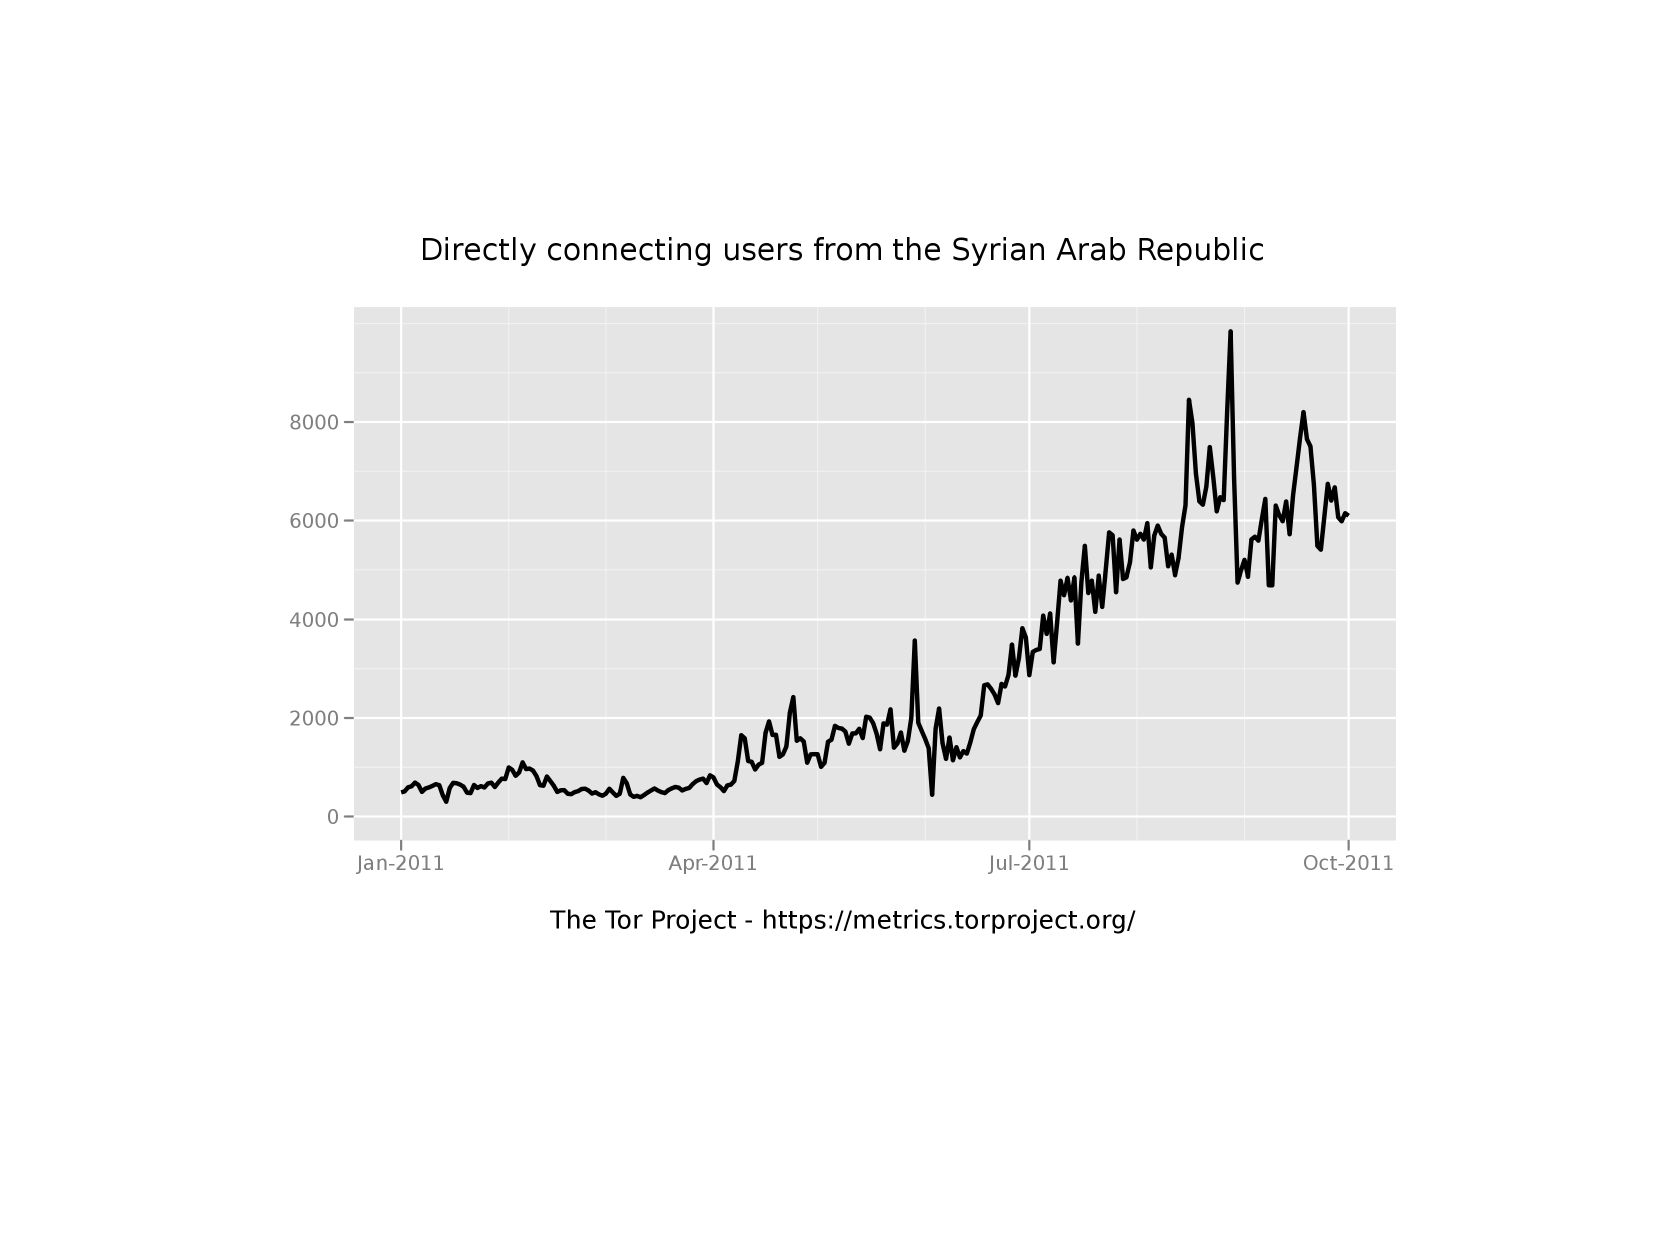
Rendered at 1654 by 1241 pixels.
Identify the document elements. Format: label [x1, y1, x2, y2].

picture [241, 200, 1441, 951]
